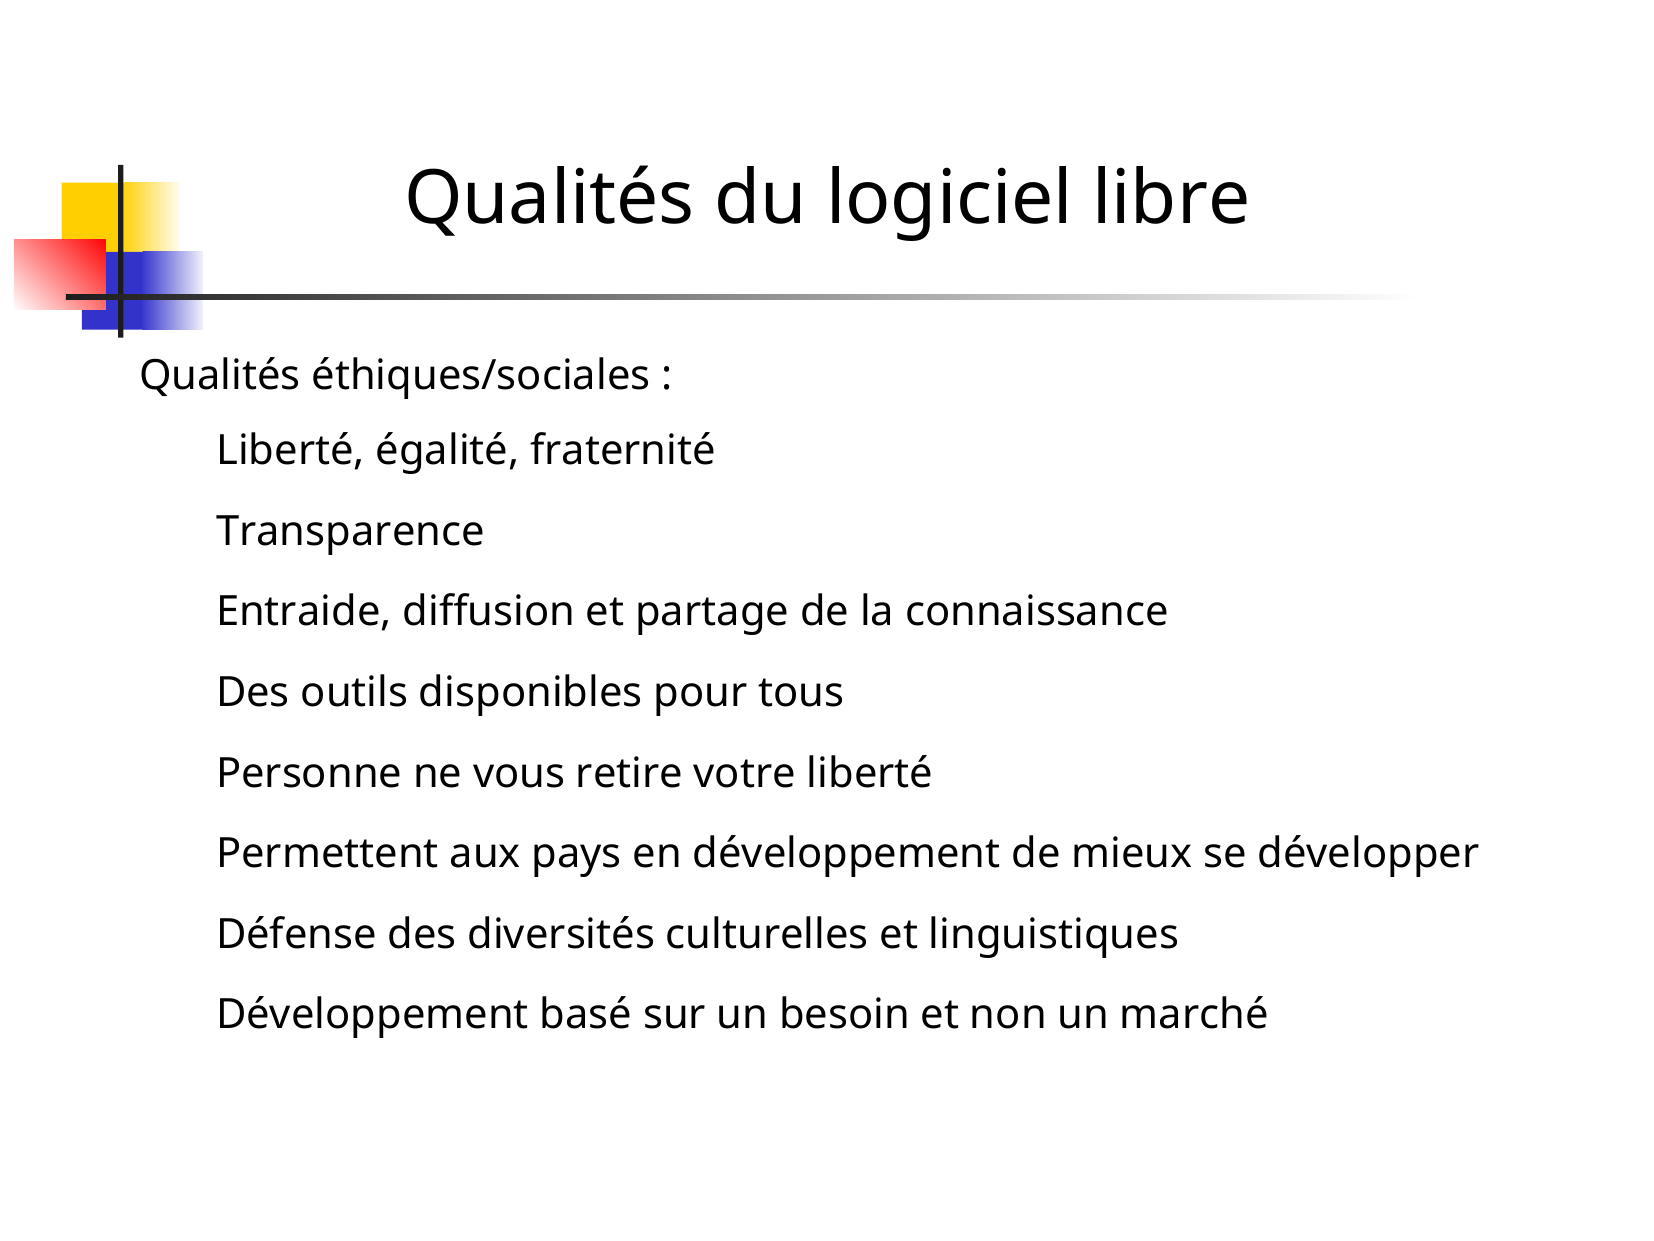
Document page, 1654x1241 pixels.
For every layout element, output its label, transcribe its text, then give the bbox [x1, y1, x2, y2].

title Qualités du logiciel libre [121, 91, 1534, 299]
list Qualités éthiques/sociales : Liberté, égalité, fraternité Transparence Entraide, diffusion et partage de la connaissance Des outils disponibles pour tous Personne ne vous retire votre liberté Permettent aux pays en développement de mieux se développer Défense des diversités culturelles et linguistiques Développement basé sur un besoin et non un marché [121, 344, 1534, 1127]
